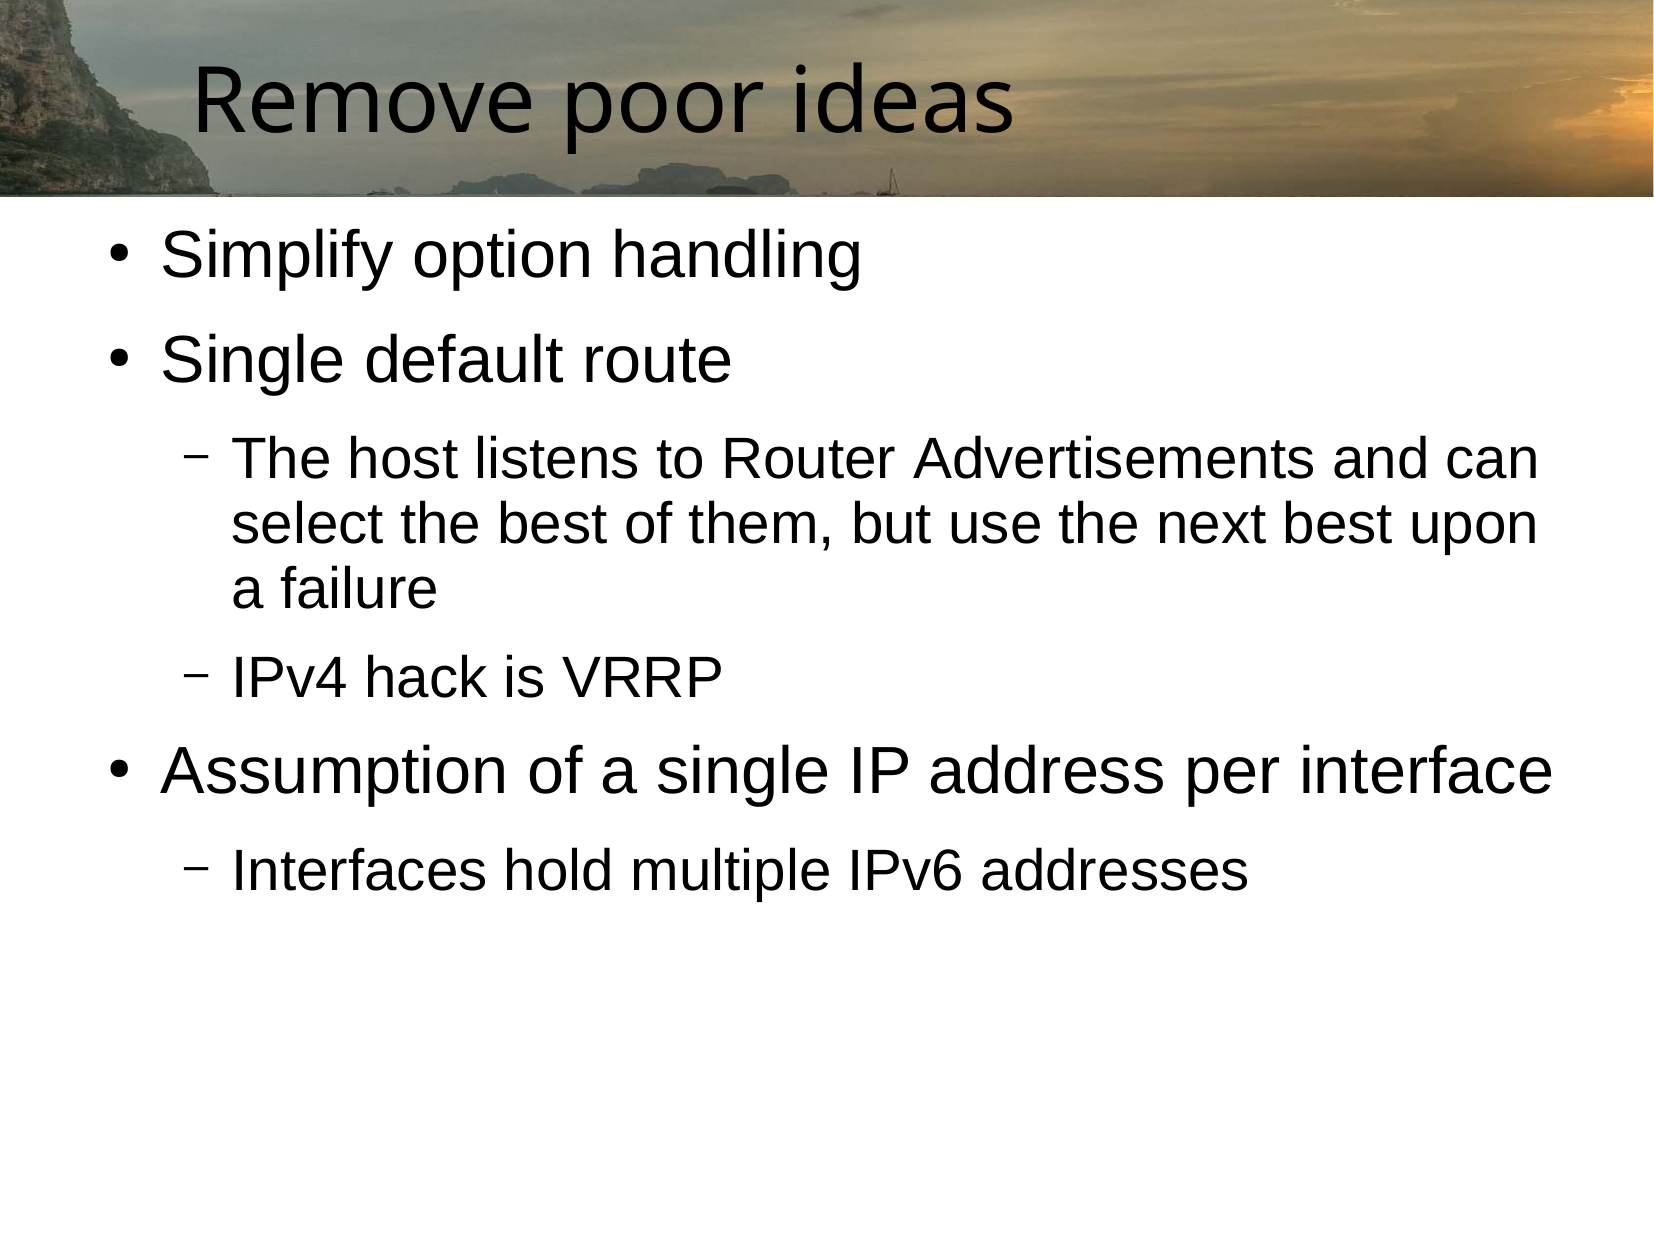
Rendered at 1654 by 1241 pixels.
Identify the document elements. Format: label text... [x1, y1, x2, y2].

picture [0, 0, 1654, 197]
list Simplify option handling Single default route The host listens to Router Advertisements and can select the best of them, but use the next best upon a failure IPv4 hack is VRRP Assumption of a single IP address per interface Interfaces hold multiple IPv6 addresses [89, 217, 1578, 1241]
title Remove poor ideas [190, 0, 1571, 194]
